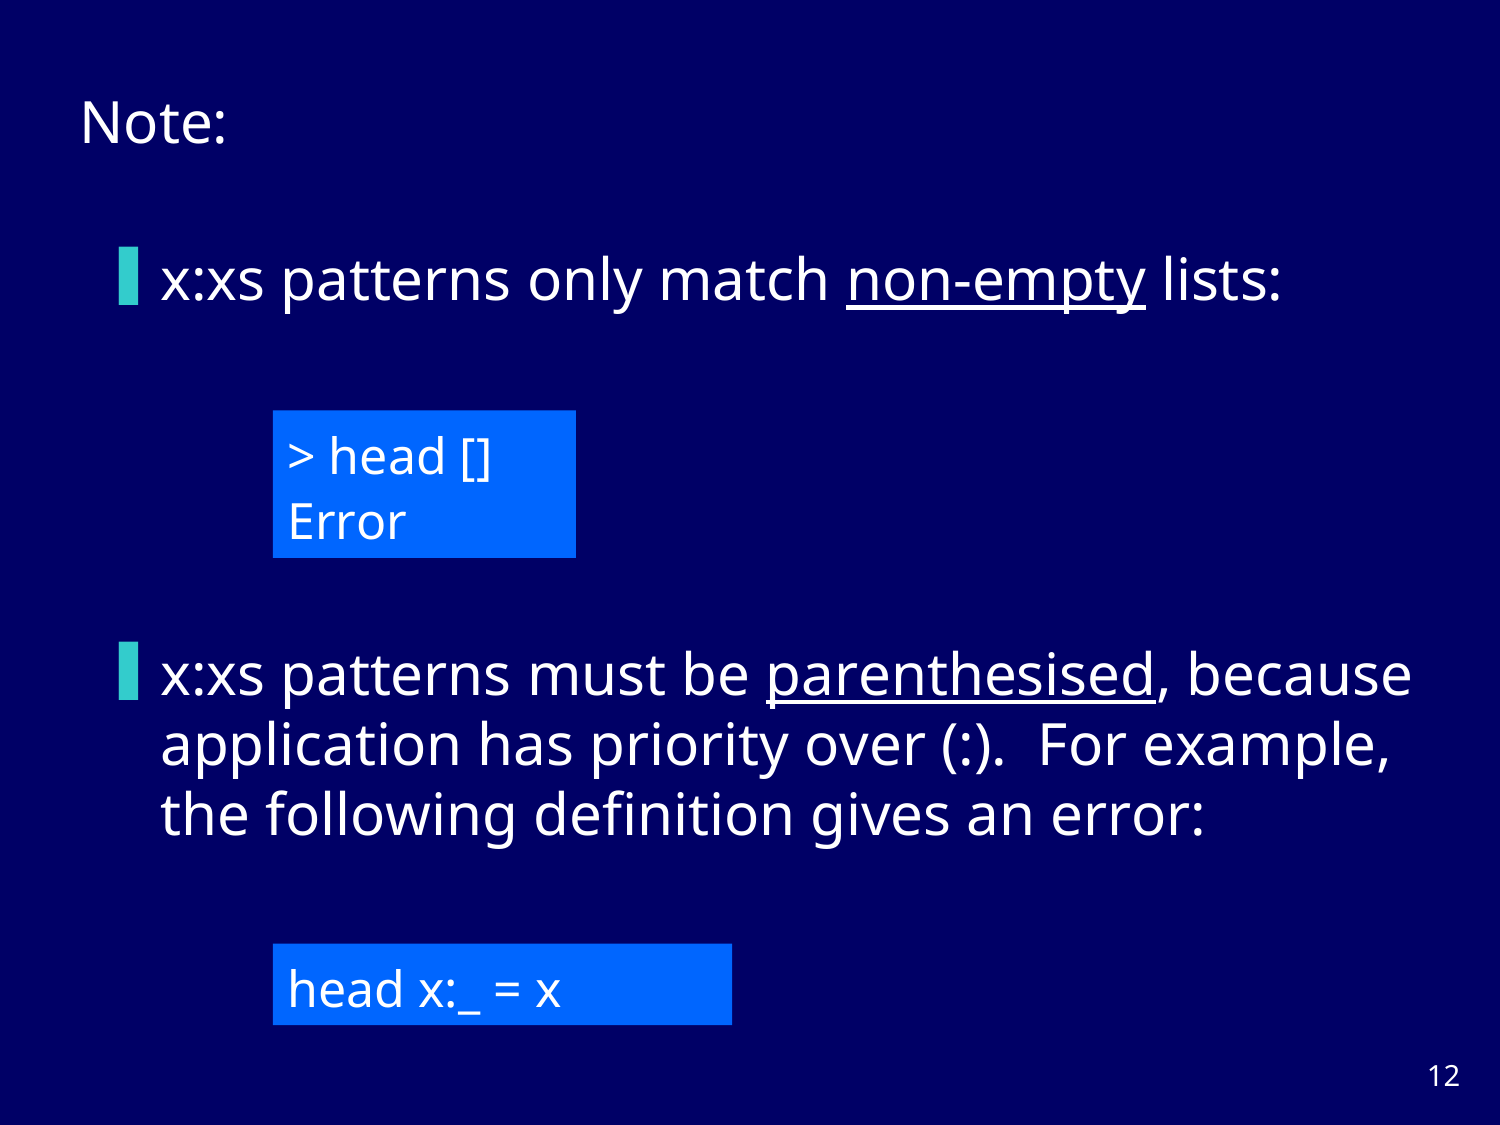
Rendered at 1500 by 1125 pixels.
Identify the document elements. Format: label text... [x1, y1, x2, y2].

text_box x:xs patterns only match non-empty lists: [89, 234, 1439, 339]
text_box > head [] Error [272, 410, 576, 558]
text_box Note: [64, 77, 244, 163]
text_box head x:_ = x [272, 943, 733, 1026]
text_box <number> [1374, 1049, 1476, 1101]
text_box x:xs patterns must be parenthesised, because application has priority over (:). For example, the following definition gives an error: [89, 629, 1439, 872]
